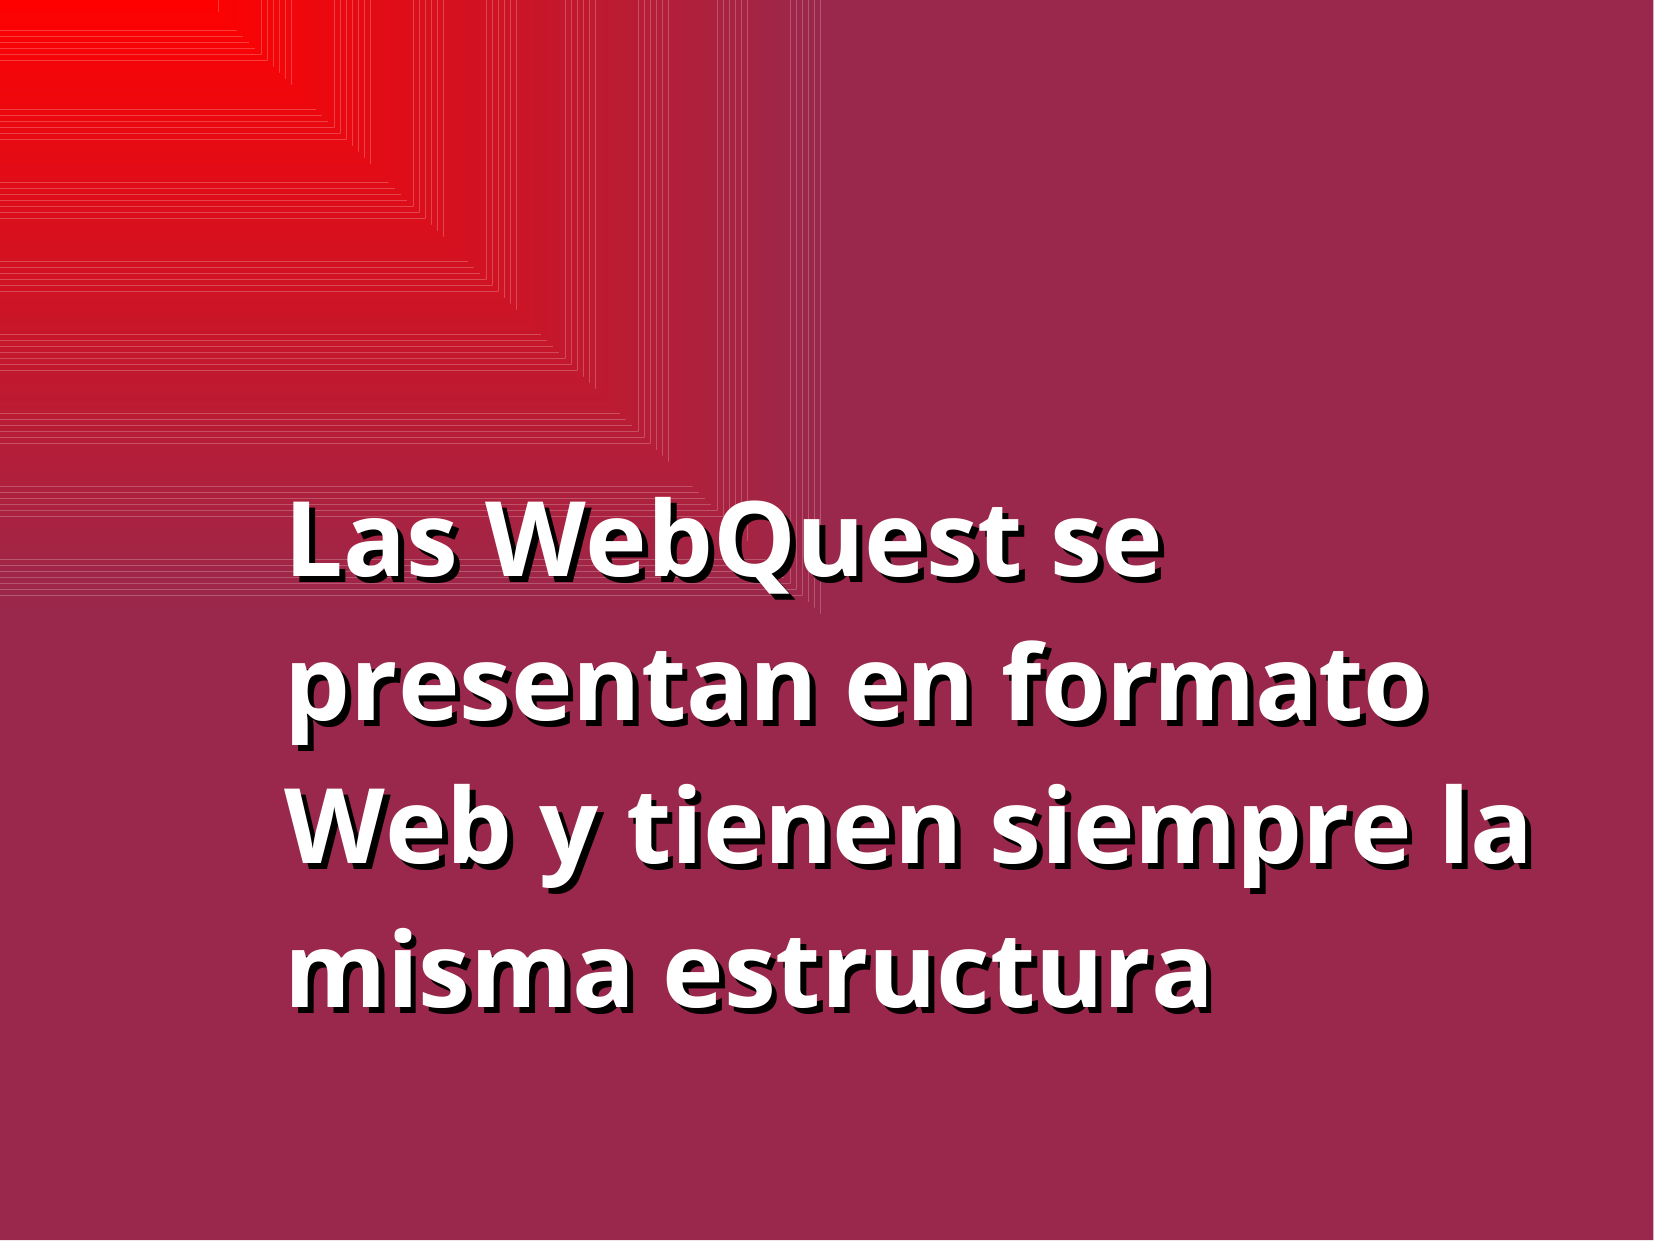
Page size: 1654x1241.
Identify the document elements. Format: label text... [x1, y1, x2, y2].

text_box Las WebQuest se presentan en formato Web y tienen siempre la misma estructura [284, 463, 1561, 1038]
